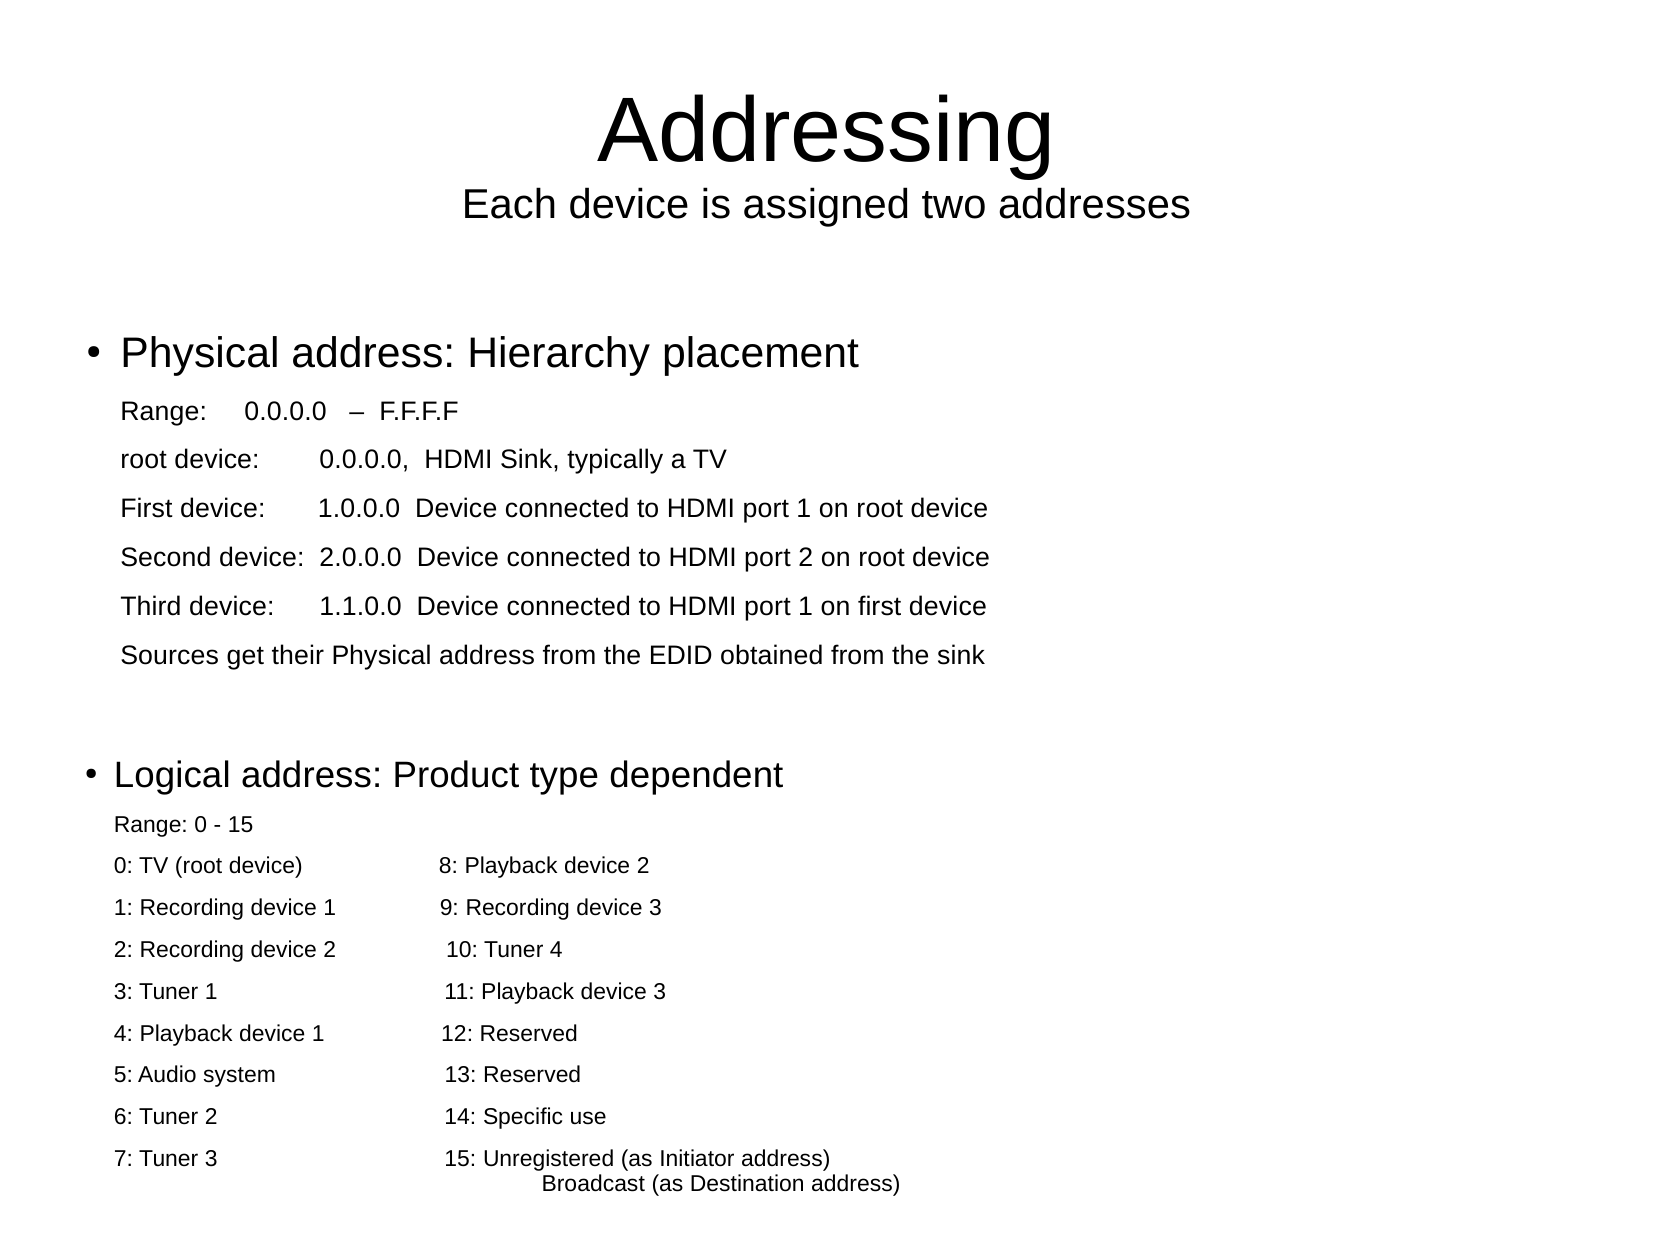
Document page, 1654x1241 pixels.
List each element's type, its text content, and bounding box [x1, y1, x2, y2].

list Physical address: Hierarchy placement Range: 0.0.0.0 – F.F.F.F root device: 0.0.0.0, HDMI Sink, typically a TV First device: 1.0.0.0 Device connected to HDMI port 1 on root device Second device: 2.0.0.0 Device connected to HDMI port 2 on root device Third device: 1.1.0.0 Device connected to HDMI port 1 on first device Sources get their Physical address from the EDID obtained from the sink [75, 262, 1463, 676]
title Addressing Each device is assigned two addresses [82, 49, 1571, 257]
list Logical address: Product type dependent Range: 0 - 15 0: TV (root device) 8: Playback device 2 1: Recording device 1 9: Recording device 3 2: Recording device 2 10: Tuner 4 3: Tuner 1 11: Playback device 3 4: Playback device 1 12: Reserved 5: Audio system 13: Reserved 6: Tuner 2 14: Specific use 7: Tuner 3 15: Unregistered (as Initiator address) Broadcast (as Destination address) [75, 712, 1013, 1201]
